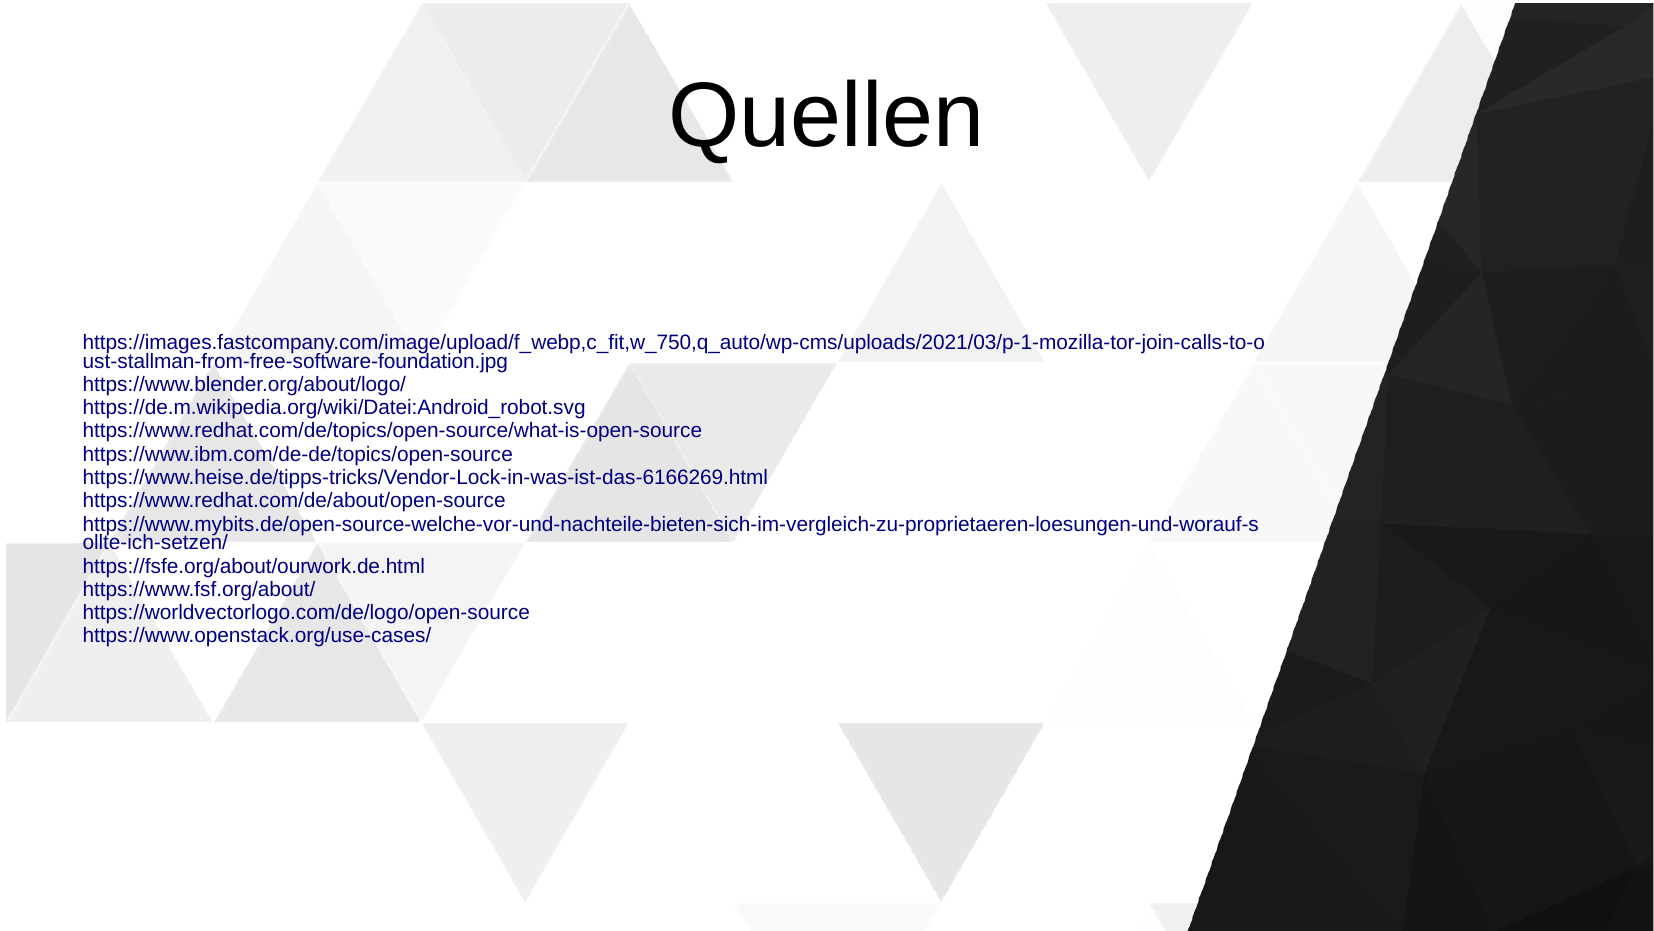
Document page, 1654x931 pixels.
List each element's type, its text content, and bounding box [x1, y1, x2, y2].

title Quellen [82, 37, 1571, 193]
subtitle https://images.fastcompany.com/image/upload/f_webp,c_fit,w_750,q_auto/wp-cms/uploads/2021/03/p-1-mozilla-tor-join-calls-to-oust-stallman-from-free-software-foundation.jpg https://www.blender.org/about/logo/ https://de.m.wikipedia.org/wiki/Datei:Android_robot.svg https://www.redhat.com/de/topics/open-source/what-is-open-source https://www.ibm.com/de-de/topics/open-source https://www.heise.de/tipps-tricks/Vendor-Lock-in-was-ist-das-6166269.html https://www.redhat.com/de/about/open-source https://www.mybits.de/open-source-welche-vor-und-nachteile-bieten-sich-im-vergleich-zu-proprietaeren-loesungen-und-worauf-sollte-ich-setzen/ https://fsfe.org/about/ourwork.de.html https://www.fsf.org/about/ https://worldvectorlogo.com/de/logo/open-source https://www.openstack.org/use-cases/ [82, 206, 1270, 758]
picture [6, 3, 1654, 931]
